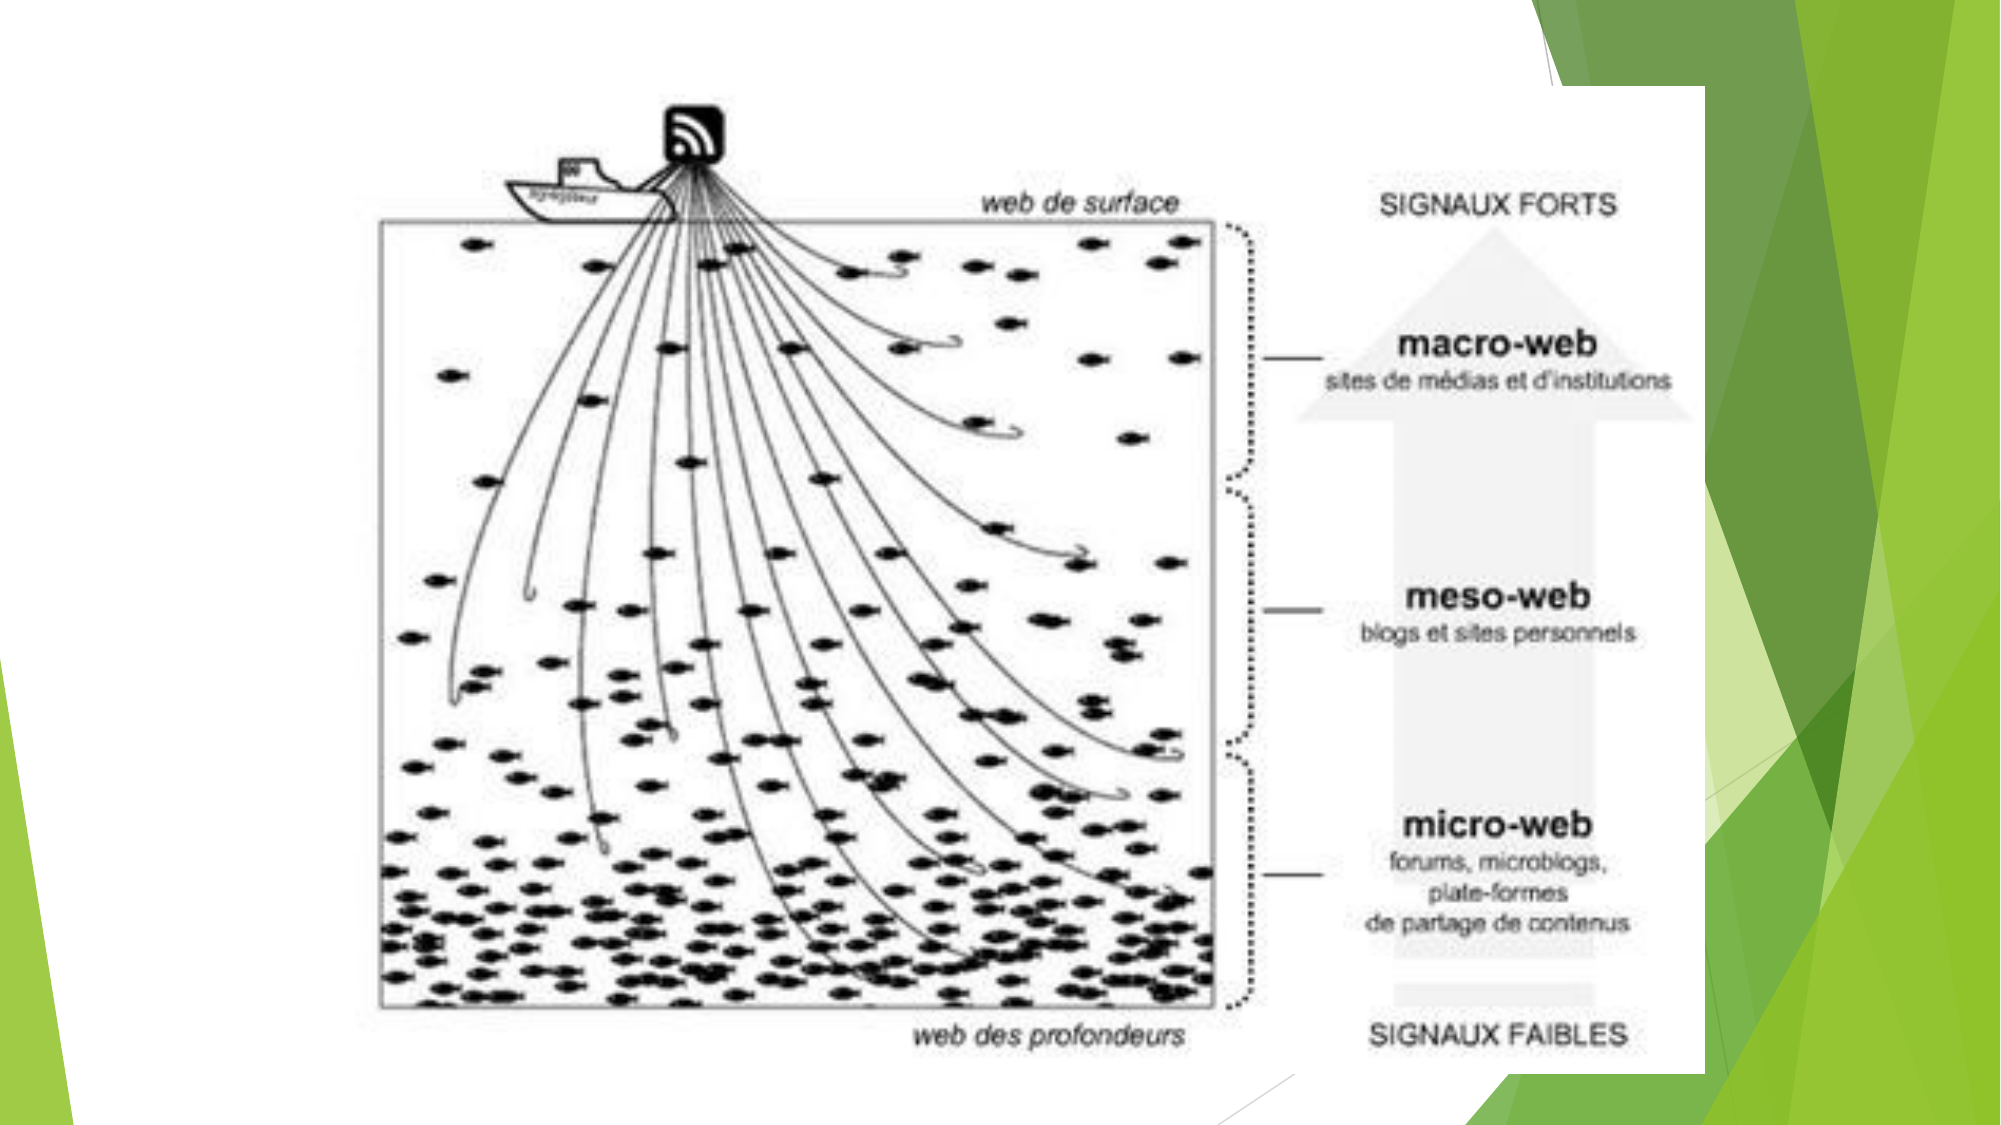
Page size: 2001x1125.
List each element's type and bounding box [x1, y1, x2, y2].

picture [344, 86, 1705, 1074]
